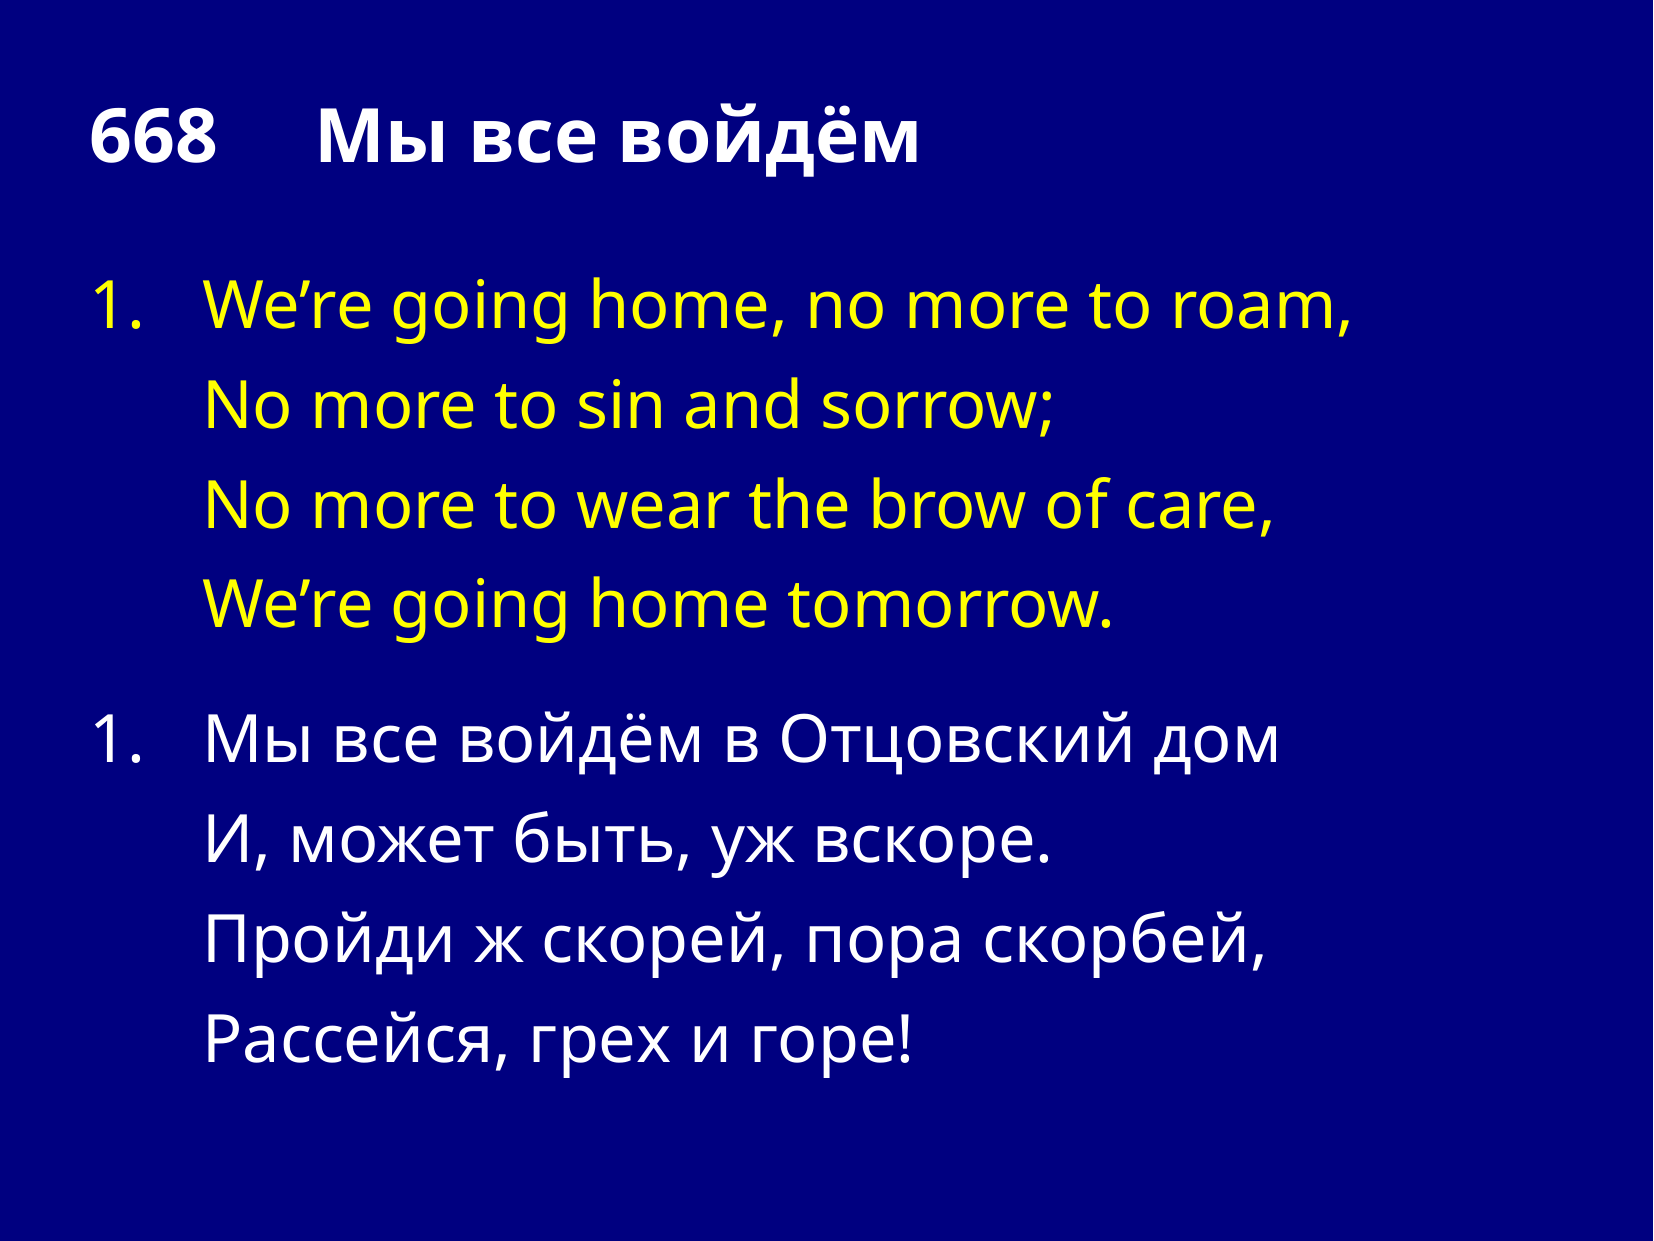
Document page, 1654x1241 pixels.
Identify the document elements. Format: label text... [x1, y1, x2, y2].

text_box 1. Мы все войдём в Отцовский дом И, может быть, уж вскоре. Пройди ж скорей, пора скорбей, Рассейся, грех и горе! [75, 675, 1576, 1163]
text_box 668 Мы все войдём [75, 75, 1576, 188]
text_box 1. We’re going home, no more to roam, No more to sin and sorrow; No more to wear the brow of care, We’re going home tomorrow. [75, 188, 1576, 638]
